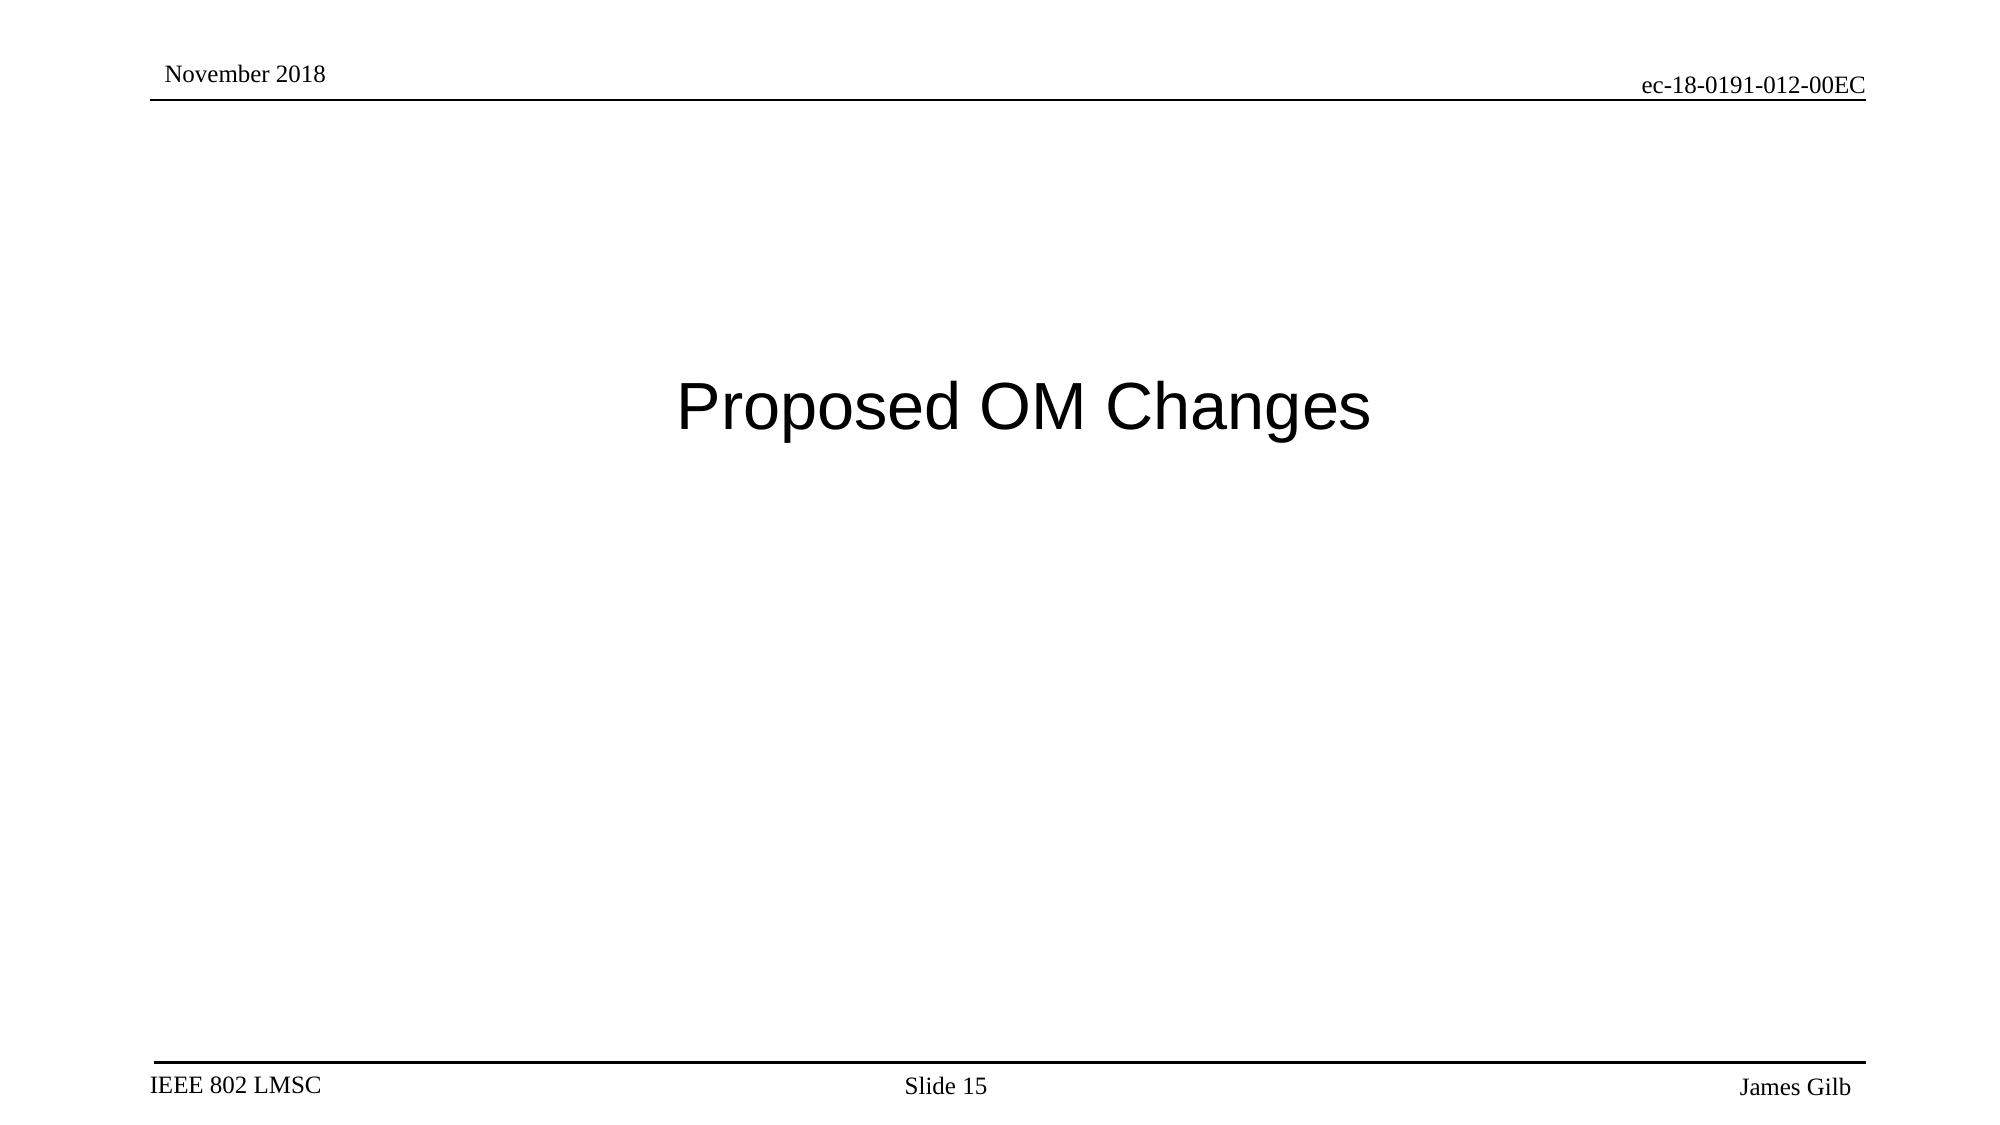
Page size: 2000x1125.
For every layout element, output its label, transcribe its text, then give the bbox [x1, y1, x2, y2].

subtitle Proposed OM Changes [149, 112, 1900, 693]
